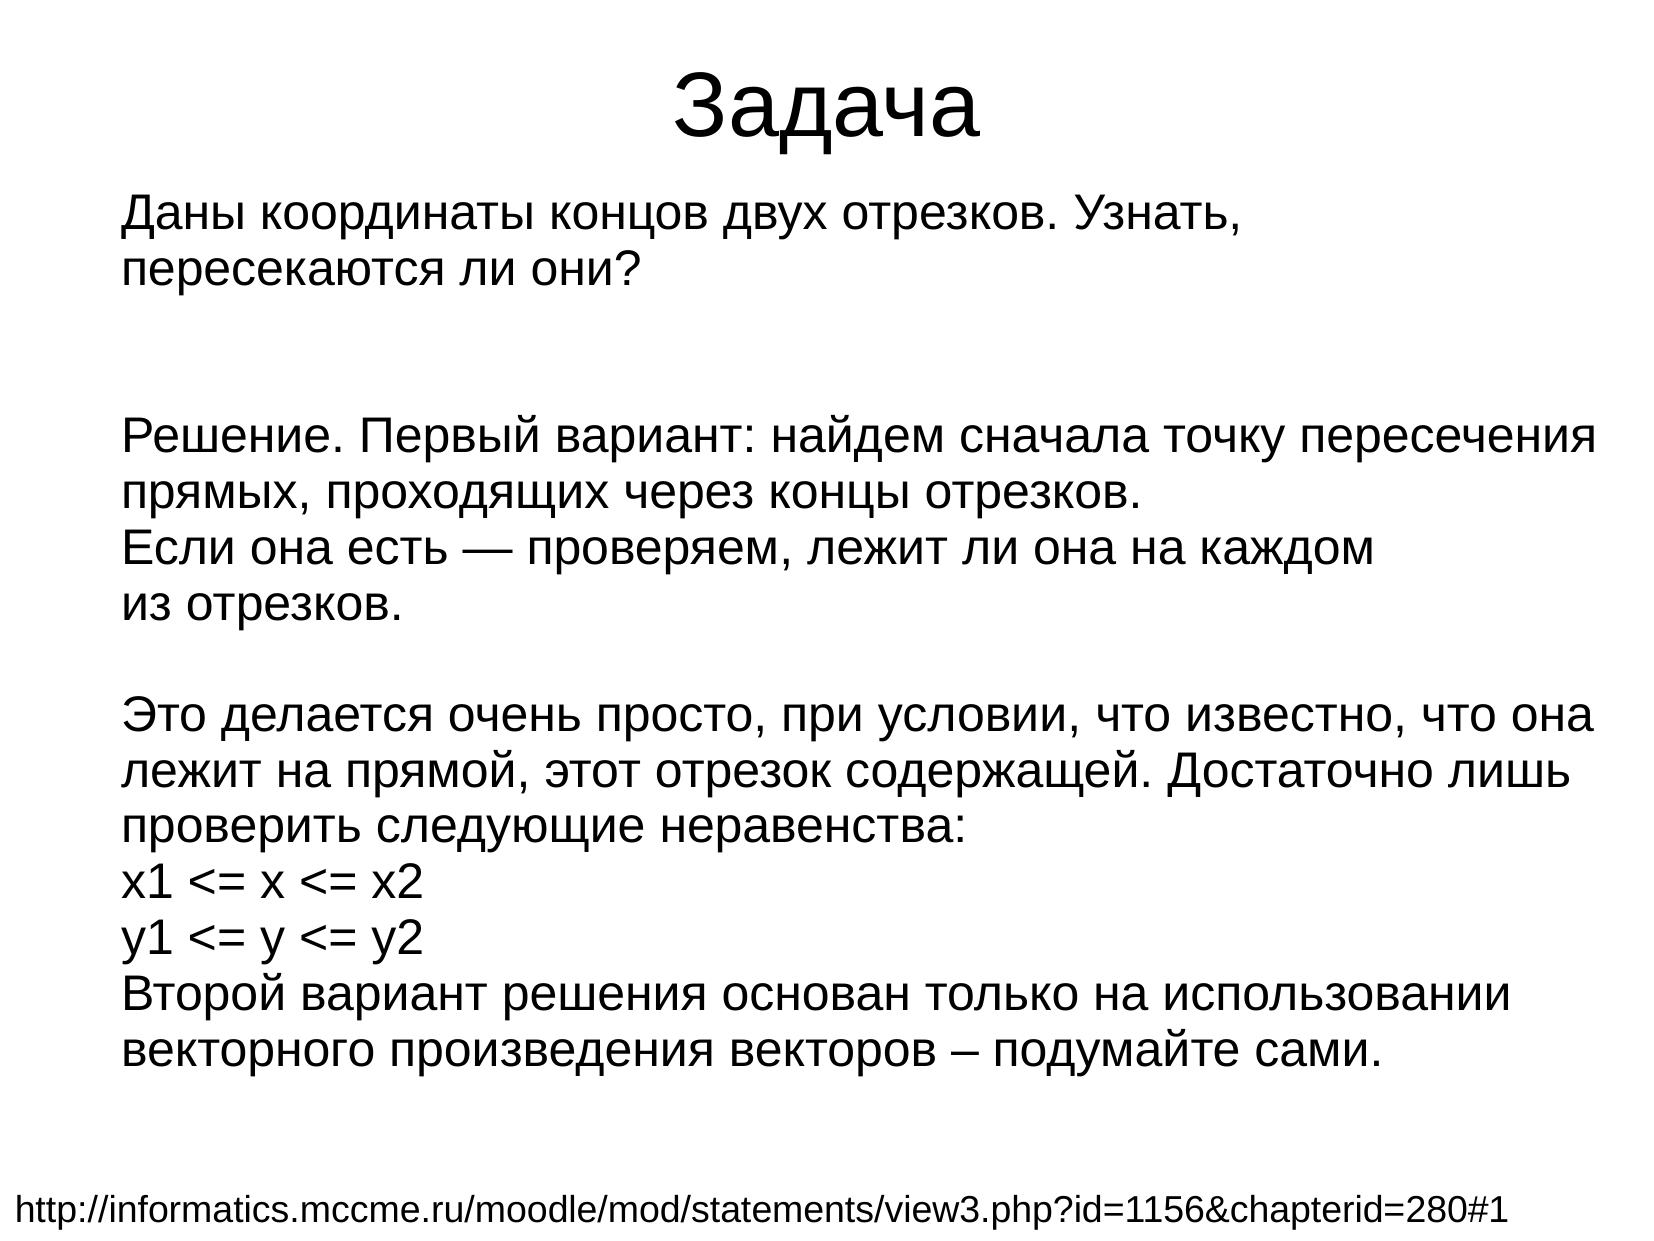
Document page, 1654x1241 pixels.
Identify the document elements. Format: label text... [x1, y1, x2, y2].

title Задача [82, 44, 1571, 147]
text_box Даны координаты концов двух отрезков. Узнать, пересекаются ли они? Решение. Первый вариант: найдем сначала точку пересечения прямых, проходящих через концы отрезков. Если она есть — проверяем, лежит ли она на каждом из отрезков. Это делается очень просто, при условии, что известно, что она лежит на прямой, этот отрезок содержащей. Достаточно лишь проверить следующие неравенства: x1 <= x <= x2 y1 <= y <= y2 Второй вариант решения основан только на использовании векторного произведения векторов – подумайте сами. [106, 177, 1642, 1121]
text_box http://informatics.mccme.ru/moodle/mod/statements/view3.php?id=1156&chapterid=280#1 [0, 1181, 1525, 1238]
